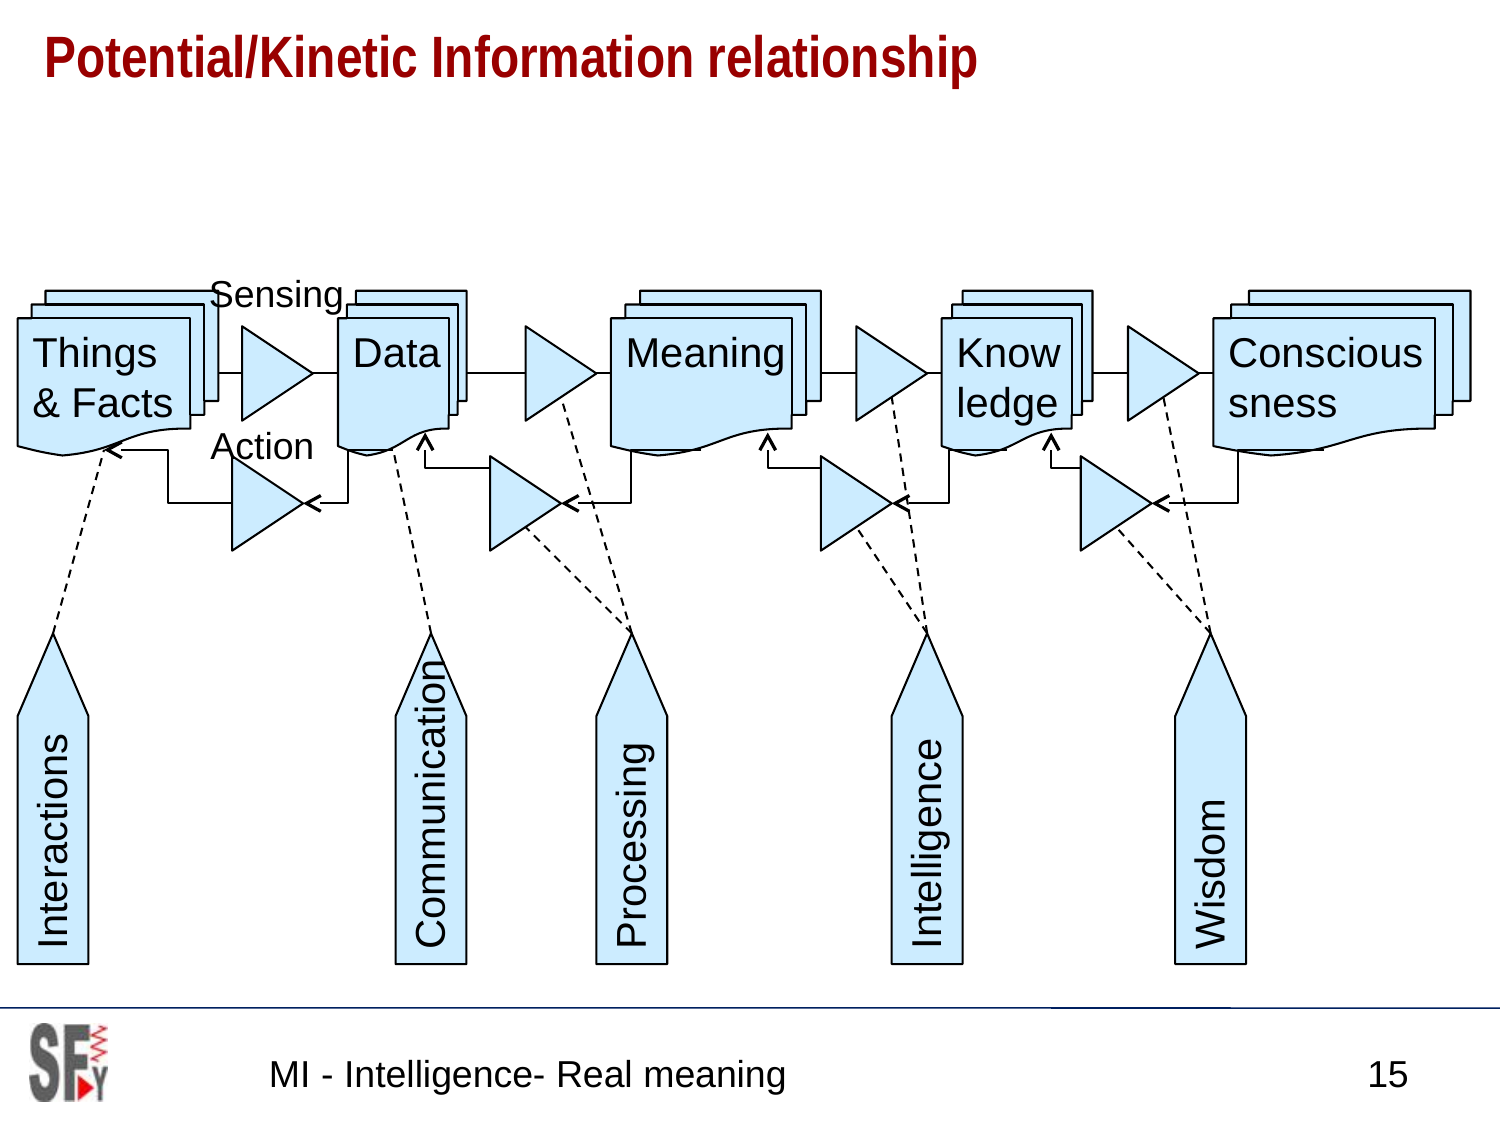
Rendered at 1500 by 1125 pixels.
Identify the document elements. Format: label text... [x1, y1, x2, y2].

text_box Action [195, 407, 330, 475]
text_box Things & Facts [17, 290, 219, 456]
title Potential/Kinetic Information relationship [29, 12, 1471, 138]
footer MI - Intelligence- Real meaning [253, 1034, 1336, 1103]
text_box Conscious sness [1239, 451, 1309, 456]
text_box Processing [596, 634, 668, 965]
text_box [1080, 456, 1152, 551]
text_box Know ledge [941, 290, 1093, 449]
text_box Interactions [17, 634, 89, 965]
text_box Communication [395, 634, 467, 965]
text_box Wisdom [1175, 634, 1247, 965]
slide_number <numéro> [1352, 1034, 1490, 1103]
text_box Sensing [194, 255, 360, 323]
text_box Conscious sness [1213, 290, 1471, 451]
text_box Meaning [610, 290, 821, 451]
text_box Data [337, 290, 467, 450]
text_box [490, 456, 561, 551]
text_box [232, 475, 303, 551]
text_box [242, 326, 313, 407]
text_box Intelligence [891, 634, 963, 965]
text_box [1128, 326, 1199, 421]
text_box [820, 456, 892, 551]
text_box Meaning [632, 451, 689, 456]
text_box Data [350, 451, 386, 456]
picture [29, 1023, 108, 1102]
text_box Know ledge [956, 451, 998, 456]
text_box [525, 326, 596, 421]
text_box [856, 326, 927, 421]
